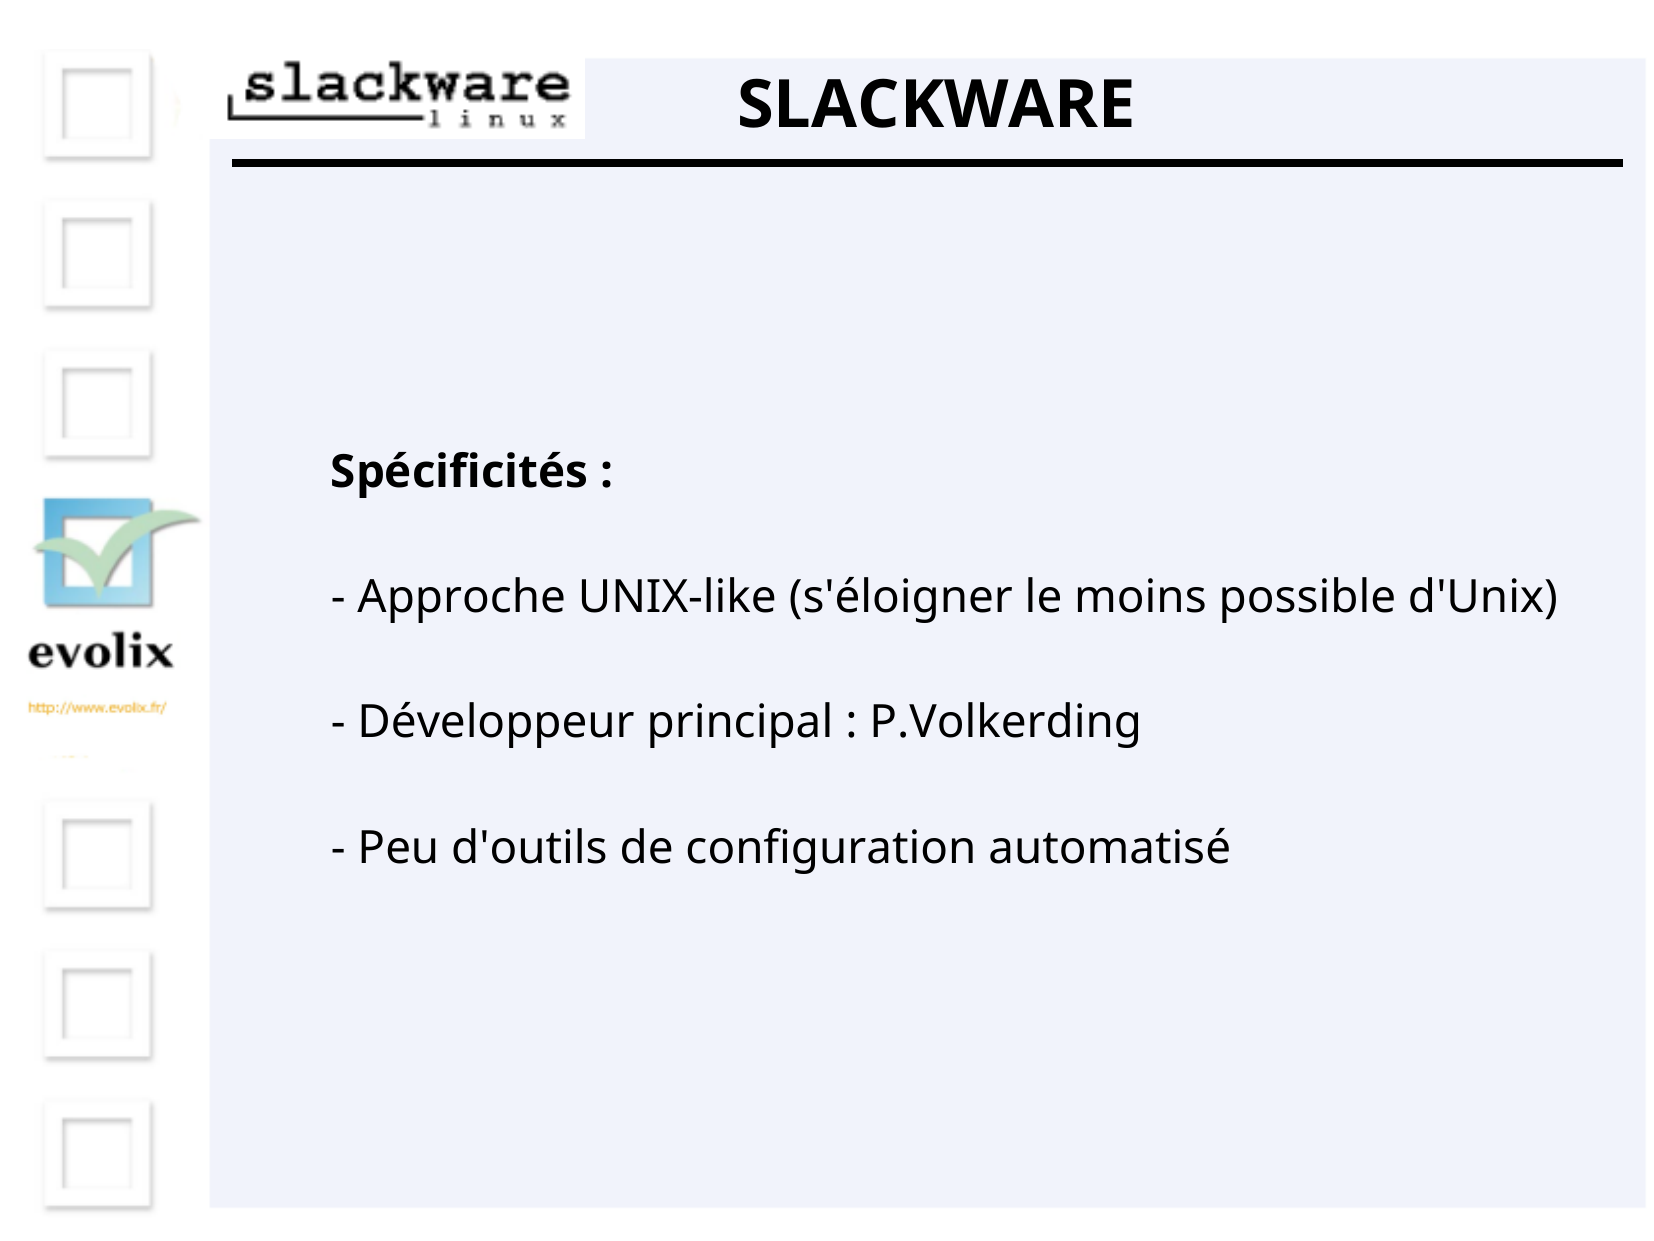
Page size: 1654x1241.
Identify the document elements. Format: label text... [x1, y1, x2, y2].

subtitle Spécificités : - Approche UNIX-like (s'éloigner le moins possible d'Unix) - Développeur principal : P.Volkerding - Peu d'outils de configuration automatisé [295, 233, 1593, 1082]
title SLACKWARE [146, 39, 1654, 163]
picture [203, 49, 585, 139]
picture [0, 49, 1654, 1218]
